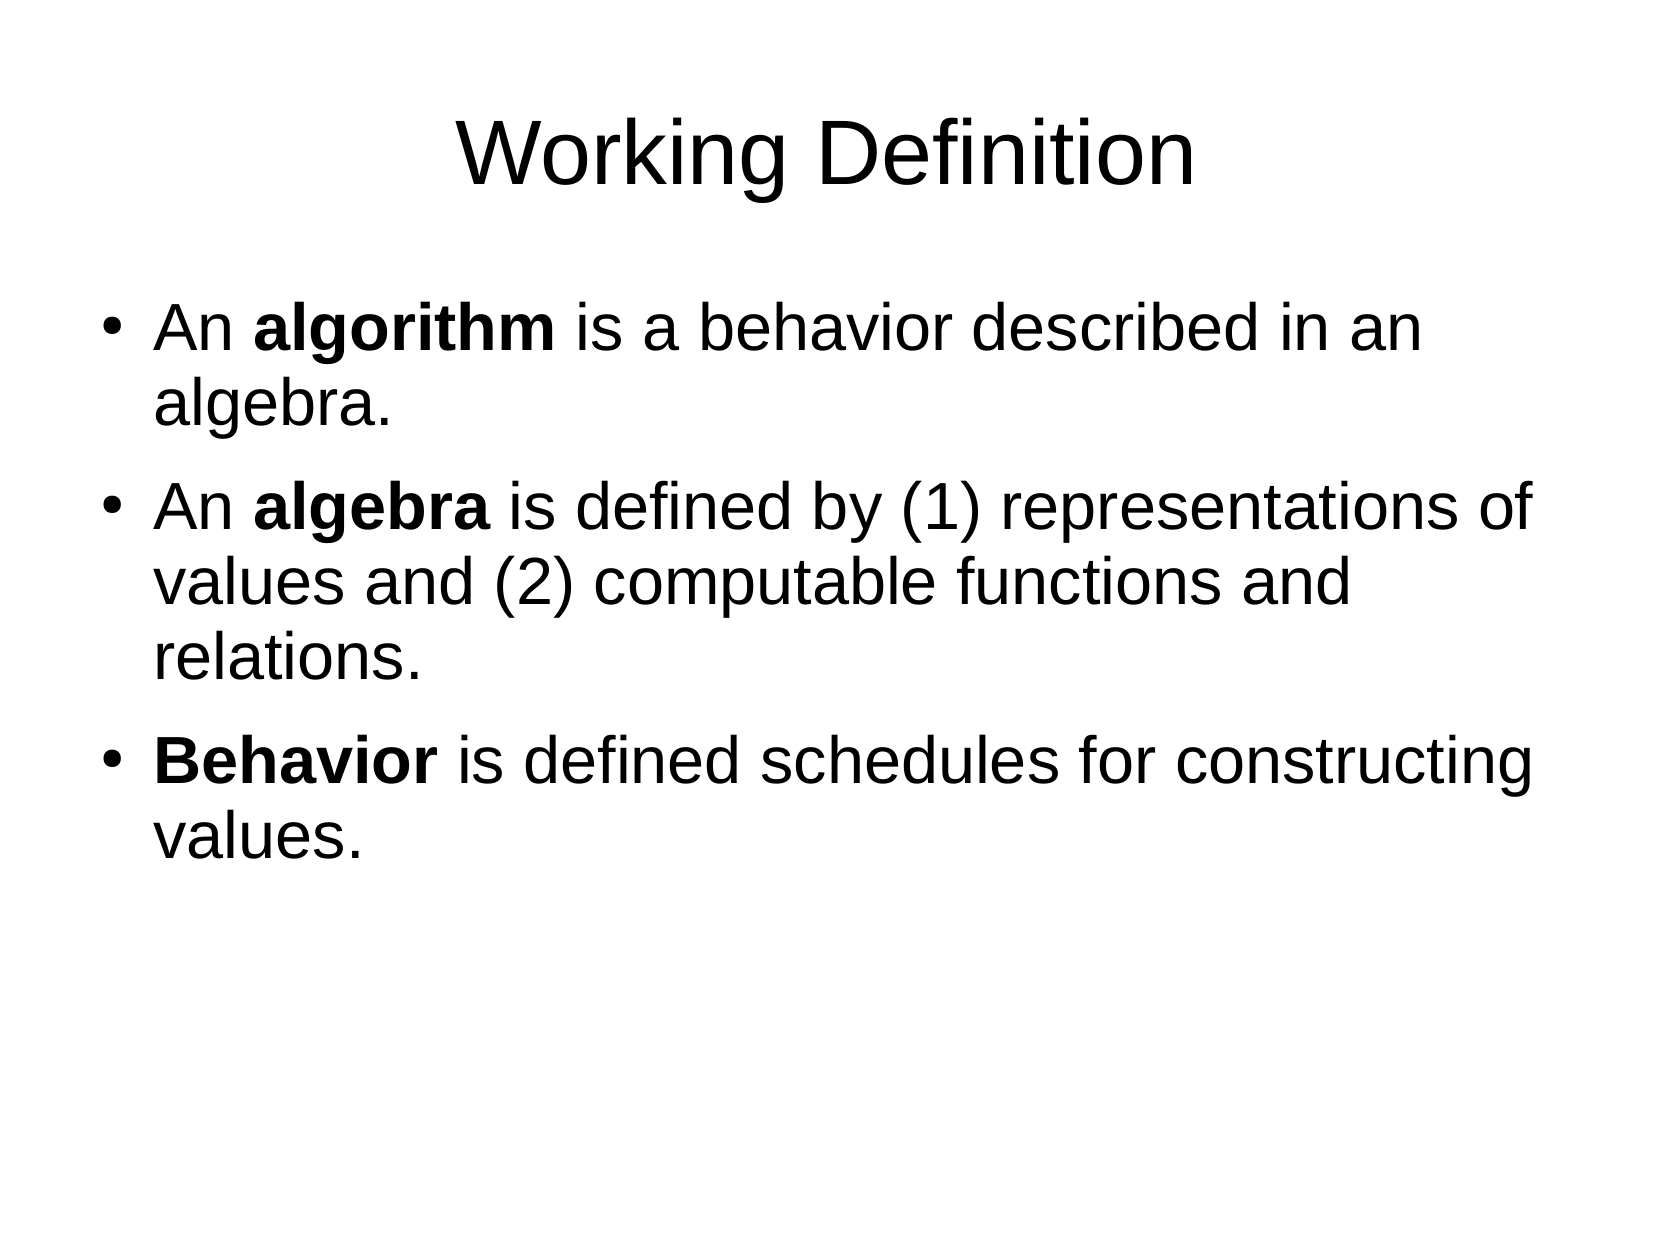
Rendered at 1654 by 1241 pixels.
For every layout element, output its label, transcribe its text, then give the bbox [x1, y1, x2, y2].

list An algorithm is a behavior described in an algebra. An algebra is defined by (1) representations of values and (2) computable functions and relations. Behavior is defined schedules for constructing values. [82, 290, 1571, 1010]
title Working Definition [82, 49, 1571, 257]
